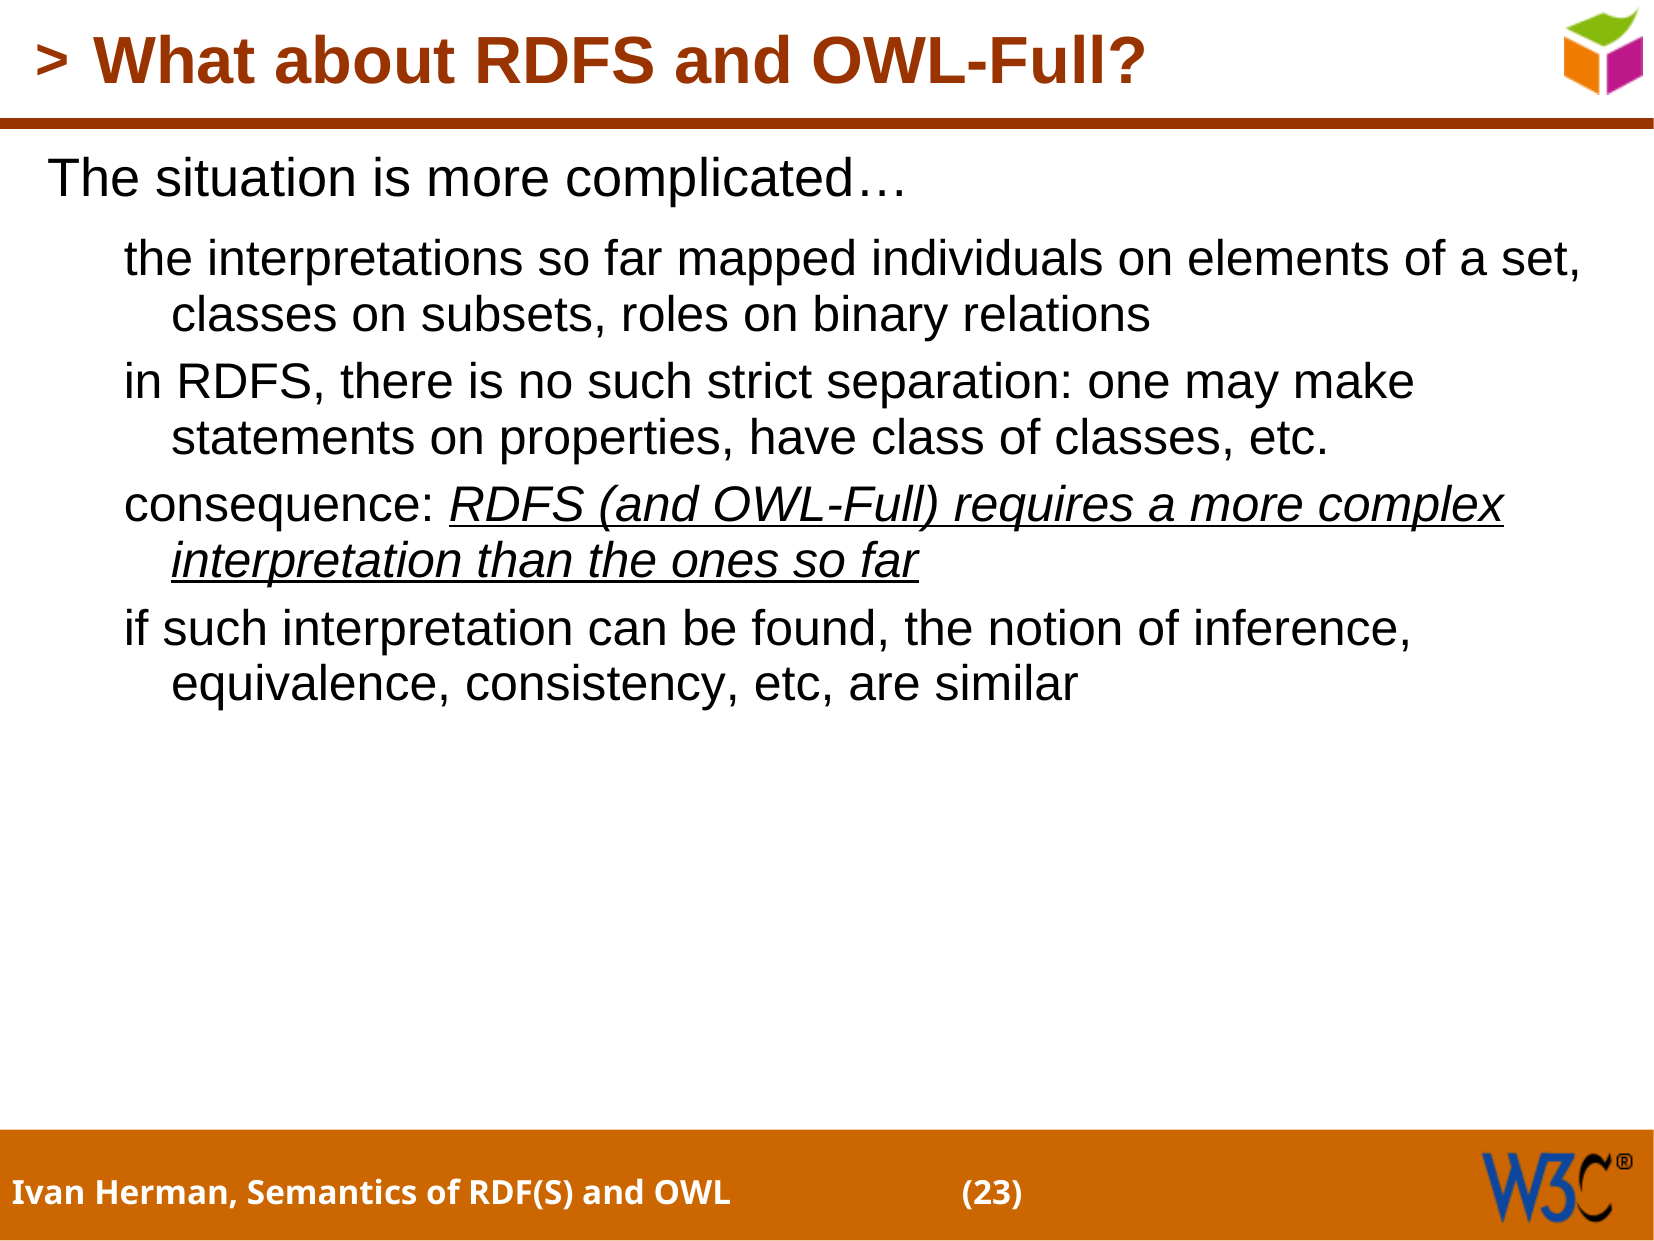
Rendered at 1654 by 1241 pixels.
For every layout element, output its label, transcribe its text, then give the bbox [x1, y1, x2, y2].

title What about RDFS and OWL-Full? [93, 7, 1493, 111]
picture [1477, 1149, 1639, 1228]
list The situation is more complicated… the interpretations so far mapped individuals on elements of a set, classes on subsets, roles on binary relations in RDFS, there is no such strict separation: one may make statements on properties, have class of classes, etc. consequence: RDFS (and OWL-Full) requires a more complex interpretation than the ones so far if such interpretation can be found, the notion of inference, equivalence, consistency, etc, are similar [29, 147, 1624, 1119]
picture [1564, 5, 1643, 95]
